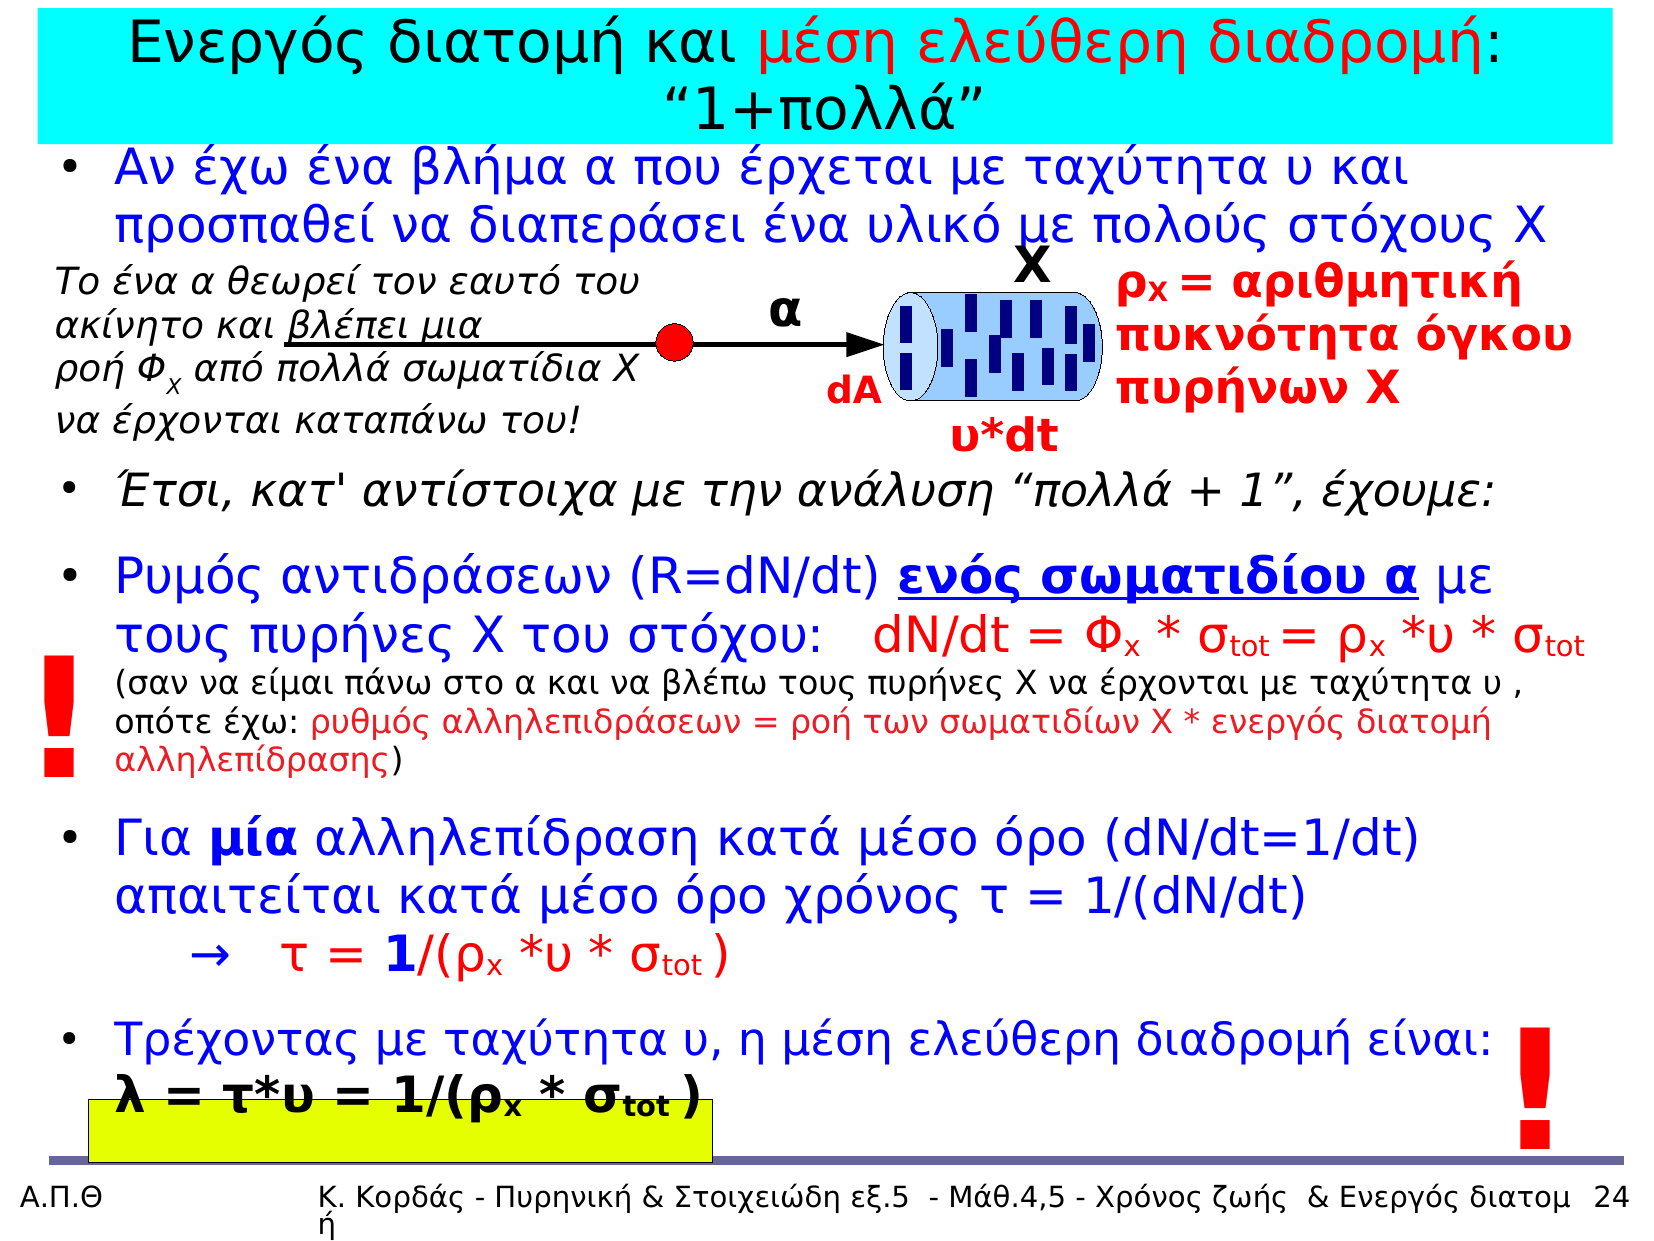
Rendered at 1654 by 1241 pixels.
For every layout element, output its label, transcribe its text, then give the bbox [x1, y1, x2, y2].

text_box [914, 292, 1100, 401]
text_box ! [6, 615, 113, 826]
text_box ! [1483, 987, 1589, 1197]
list Αν έχω ένα βλήμα α που έρχεται με ταχύτητα υ και προσπαθεί να διαπεράσει ένα υλικό με πολούς στόχους Χ Έτσι, κατ' αντίστοιχα με την ανάλυση “πολλά + 1”, έχουμε: Ρυμός αντιδράσεων (R=dN/dt) ενός σωματιδίου α με τους πυρήνες Χ του στόχου: dN/dt = Φx * σtot = ρx *υ * σtot (σαν να είμαι πάνω στο α και να βλέπω τους πυρήνες Χ να έρχονται με ταχύτητα υ , oπότε έχω: ρυθμός αλληλεπιδράσεων = ροή των σωματιδίων Χ * ενεργός διατομή αλληλεπίδρασης) Για μία αλληλεπίδραση κατά μέσο όρο (dN/dt=1/dt) απαιτείται κατά μέσο όρο χρόνος τ = 1/(dN/dt) → τ = 1/(ρx *υ * σtot ) Τρέχοντας με ταχύτητα υ, η μέση ελεύθερη διαδρομή είναι: λ = τ*υ = 1/(ρx * σtot ) [43, 346, 1619, 1241]
title Ενεργός διατομή και μέση ελεύθερη διαδρομή: “1+πολλά” [37, 8, 1613, 145]
text_box dA [811, 361, 924, 421]
text_box [679, 324, 694, 361]
text_box Το ένα α θεωρεί τον εαυτό του ακίνητο και βλέπει μια ροή ΦX από πολλά σωματίδια Χ να έρχονται καταπάνω του! [39, 252, 679, 451]
text_box Χ [998, 228, 1074, 302]
text_box ρΧ = αριθμητική πυκνότητα όγκου πυρήνων Χ [1100, 247, 1654, 438]
text_box υ*dt [934, 401, 1123, 470]
text_box α [753, 272, 829, 346]
list Αν έχω ένα βλήμα α που έρχεται με ταχύτητα υ και προσπαθεί να διαπεράσει ένα υλικό με πολούς στόχους Χ Έτσι, κατ' αντίστοιχα με την ανάλυση “πολλά + 1”, έχουμε: Ρυμός αντιδράσεων (R=dN/dt) ενός σωματιδίου α με τους πυρήνες Χ του στόχου: dN/dt = Φx * σtot = ρx *υ * σtot (σαν να είμαι πάνω στο α και να βλέπω τους πυρήνες Χ να έρχονται με ταχύτητα υ , oπότε έχω: ρυθμός αλληλεπιδράσεων = ροή των σωματιδίων Χ * ενεργός διατομή αλληλεπίδρασης) Για μία αλληλεπίδραση κατά μέσο όρο (dN/dt=1/dt) απαιτείται κατά μέσο όρο χρόνος τ = 1/(dN/dt) → τ = 1/(ρx *υ * σtot ) Τρέχοντας με ταχύτητα υ, η μέση ελεύθερη διαδρομή είναι: λ = τ*υ = 1/(ρx * σtot ) [43, 138, 1619, 343]
